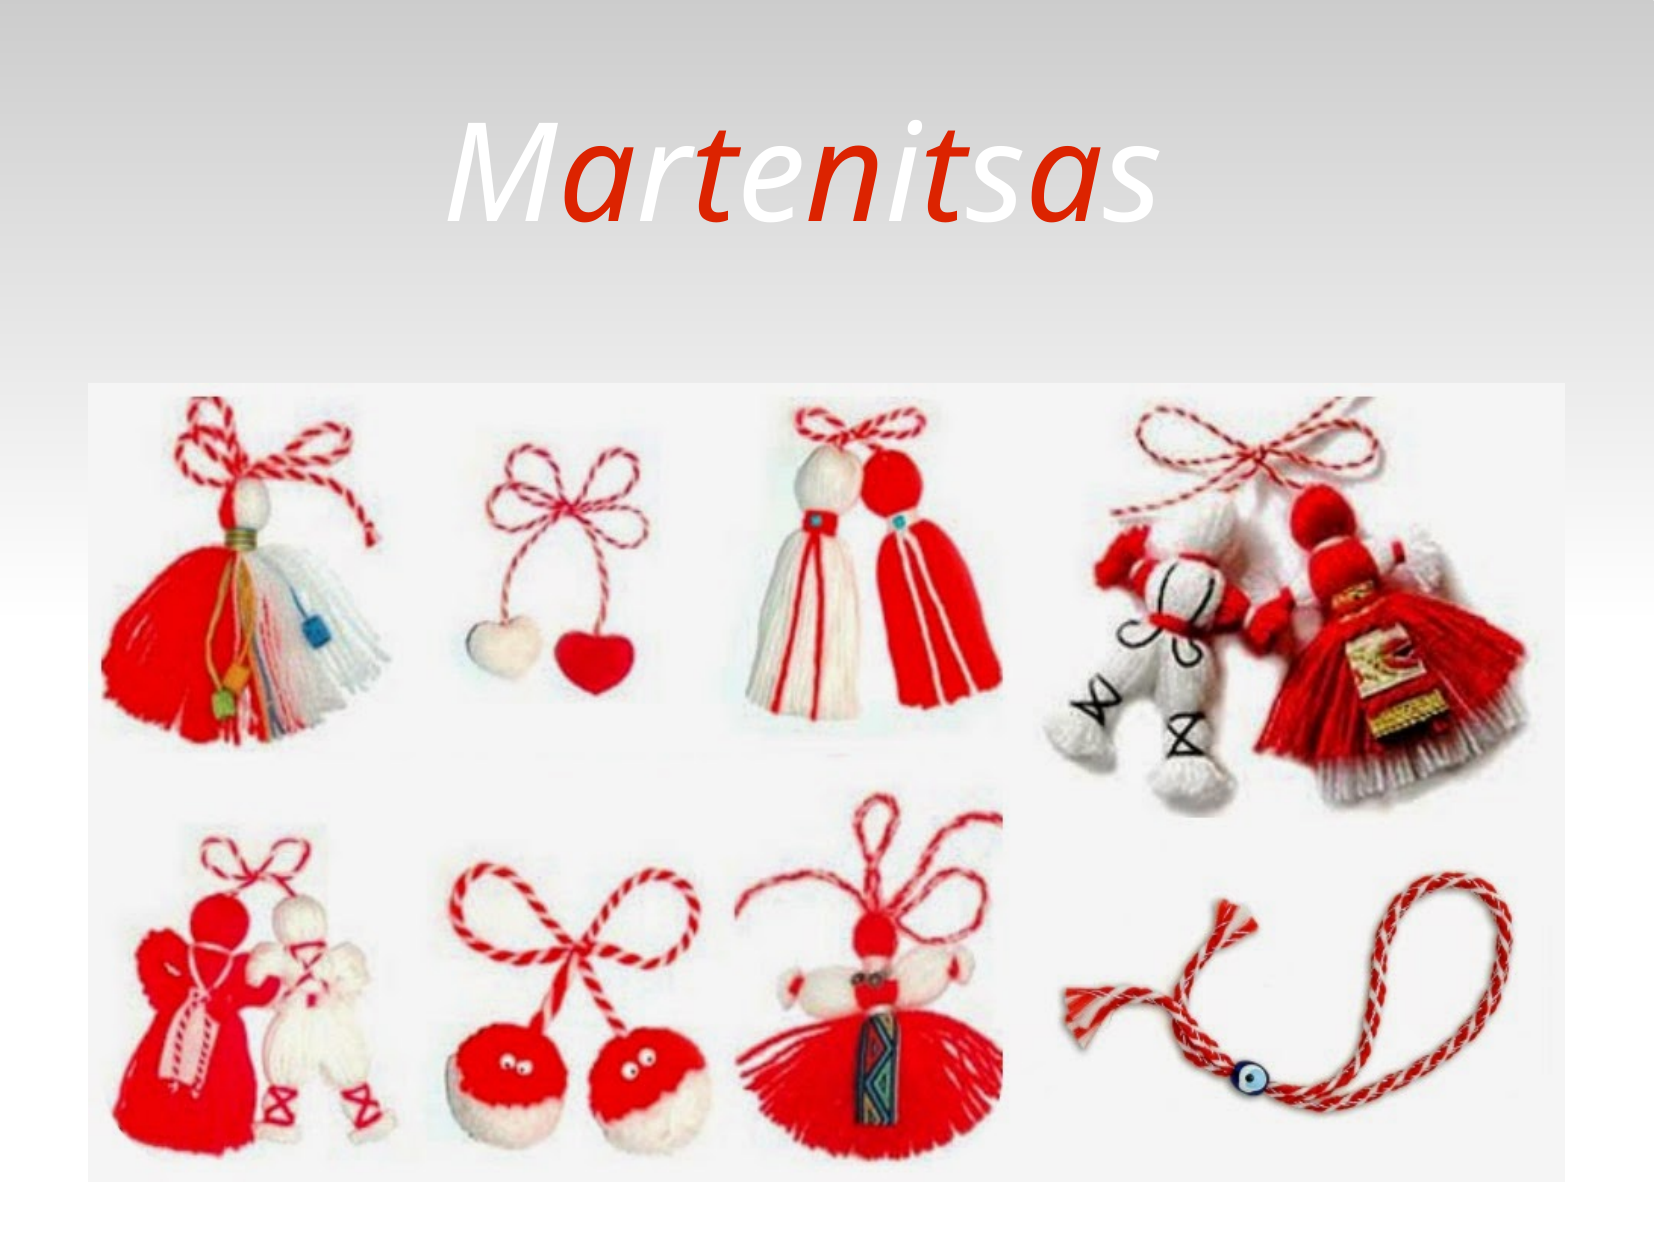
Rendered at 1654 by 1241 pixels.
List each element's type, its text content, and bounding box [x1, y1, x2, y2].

subtitle Martenitsas [59, 0, 1548, 691]
picture [88, 383, 1565, 1182]
